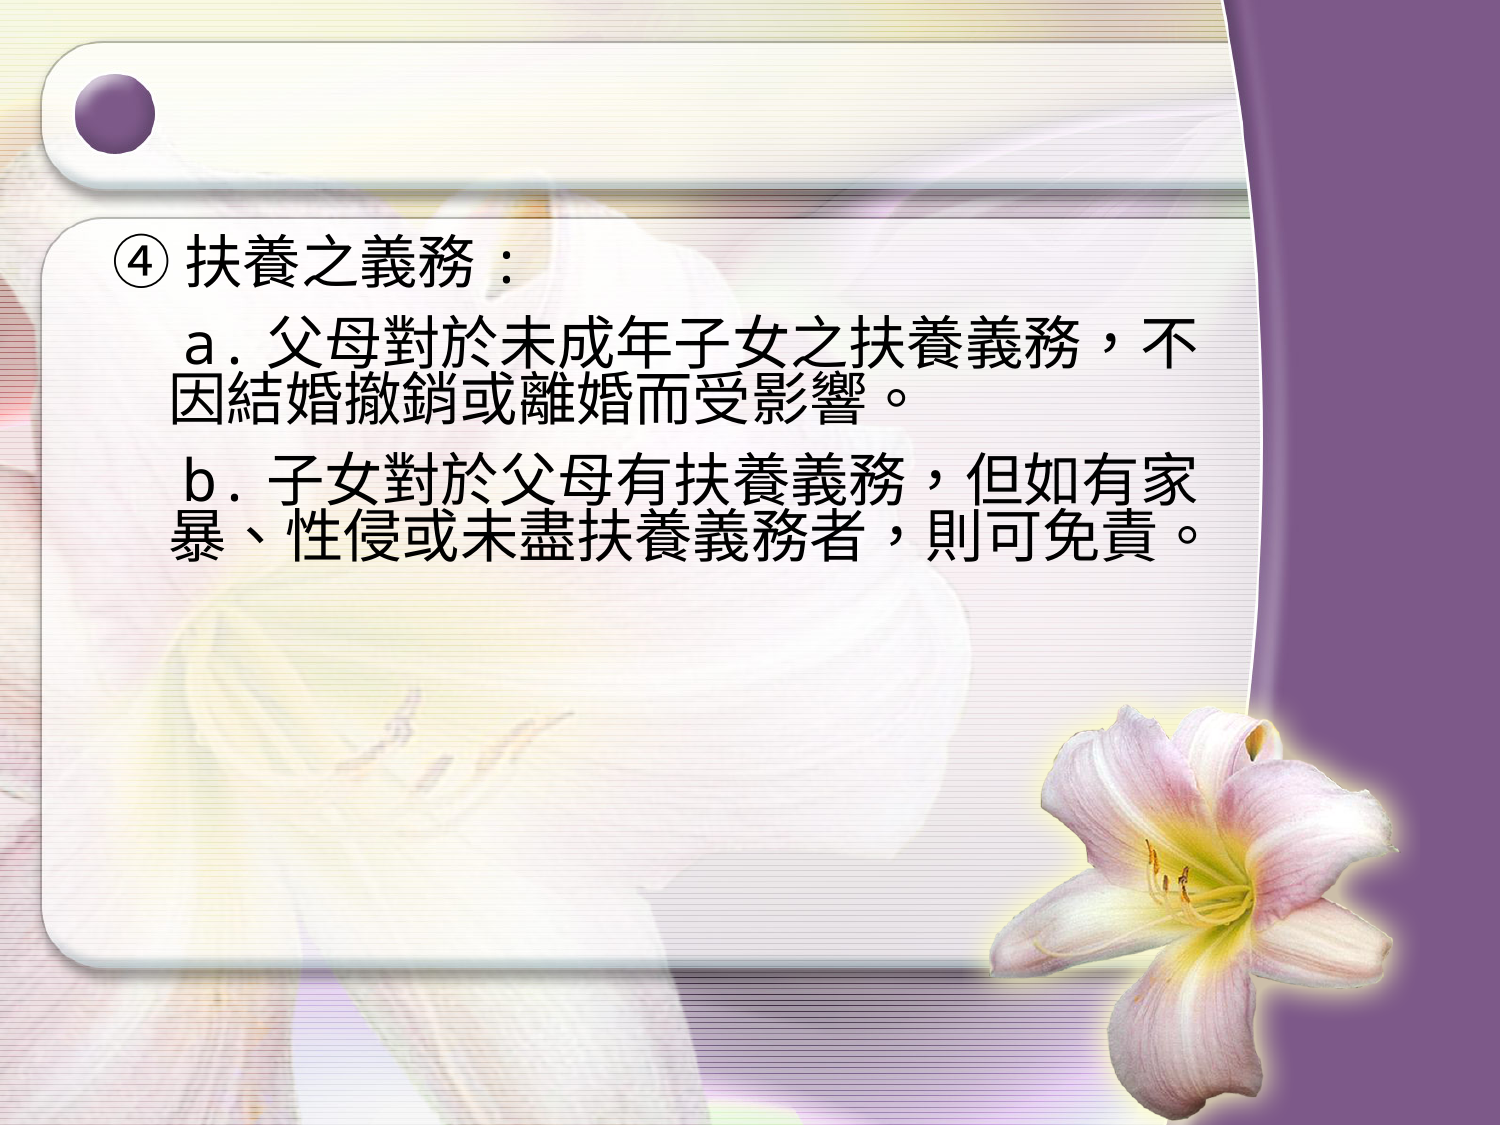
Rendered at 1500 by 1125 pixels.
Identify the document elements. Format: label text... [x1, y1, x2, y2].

list ④扶養之義務: a.父母對於未成年子女之扶養義務，不因結婚撤銷或離婚而受影響。 b.子女對於父母有扶養義務，但如有家暴、性侵或未盡扶養義務者，則可免責。 [41, 231, 1247, 678]
